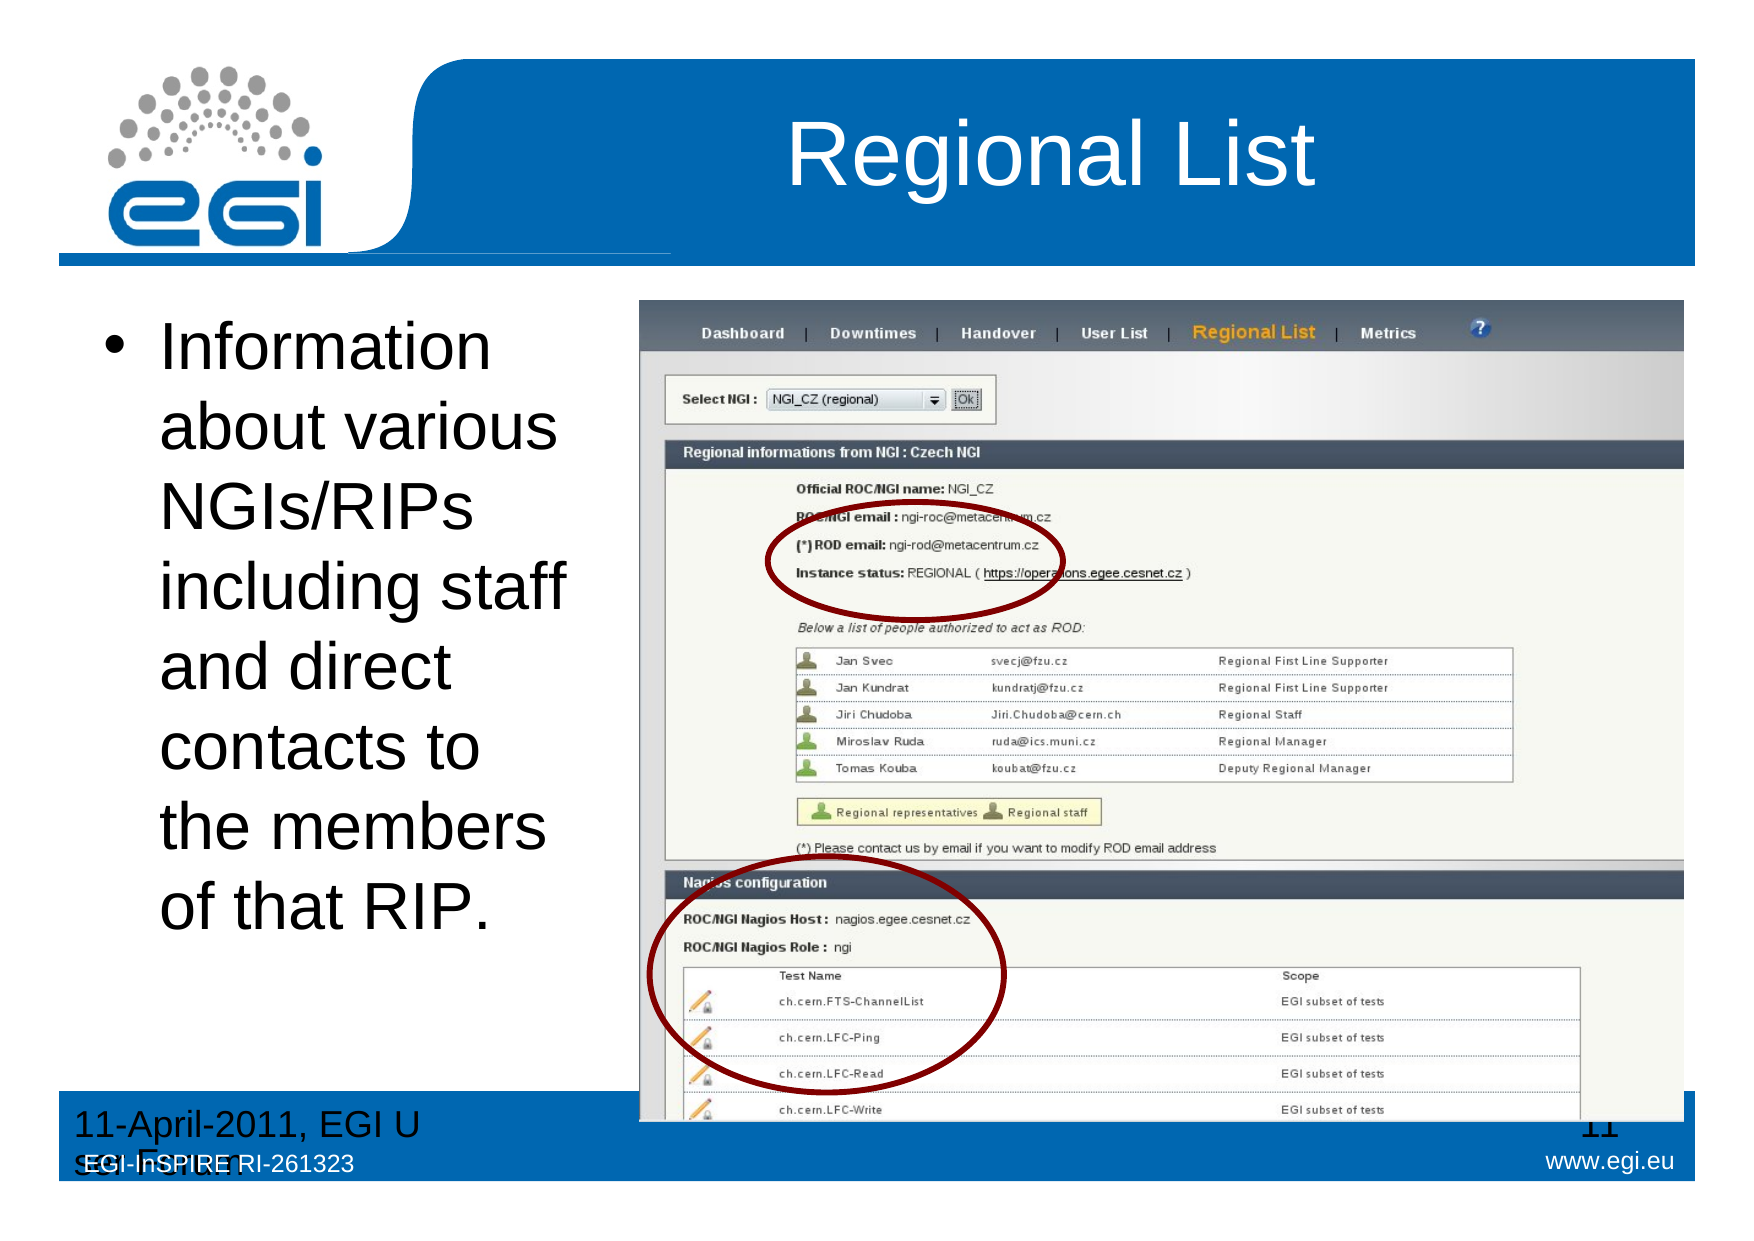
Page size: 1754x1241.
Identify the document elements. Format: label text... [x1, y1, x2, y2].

picture [639, 300, 1684, 1123]
picture [59, 59, 348, 253]
title Regional List [439, 31, 1663, 267]
list Information about various NGIs/RIPs including staff and direct contacts to the members of that RIP. [88, 295, 591, 951]
